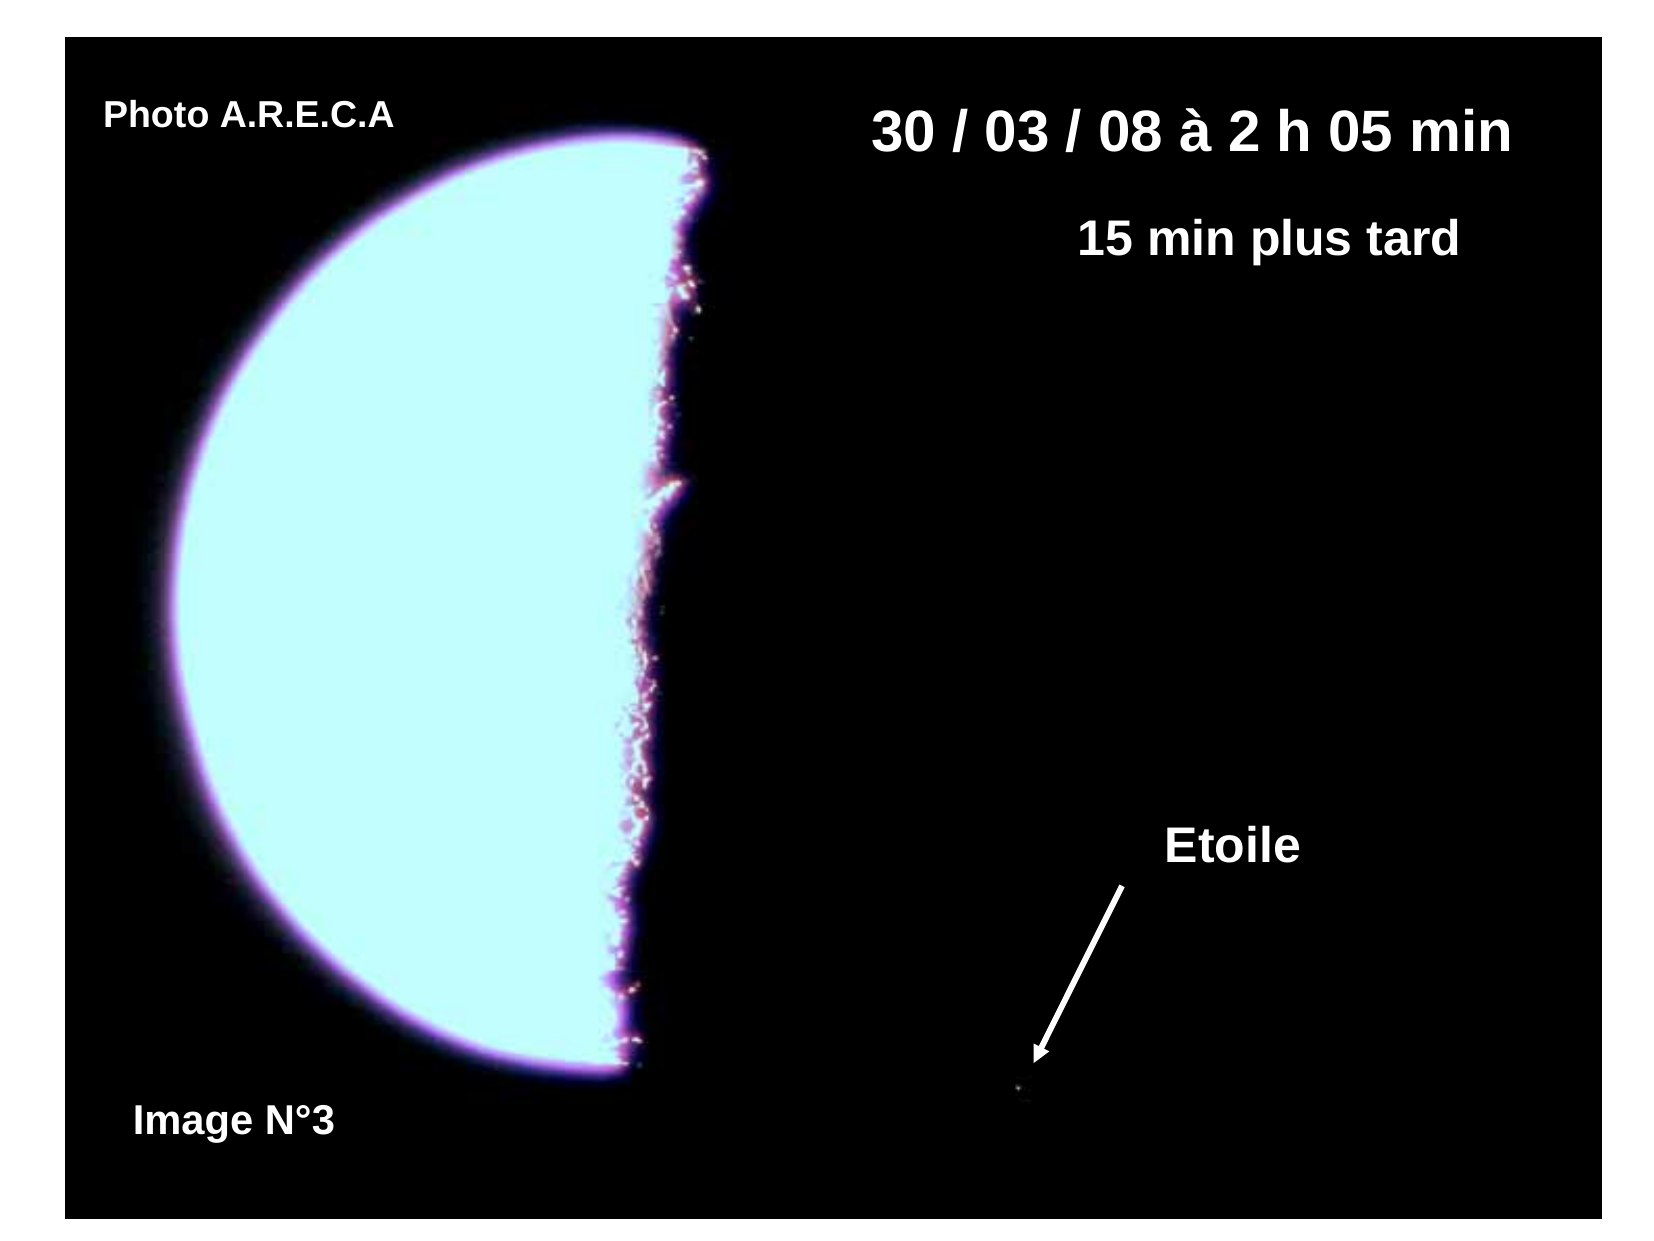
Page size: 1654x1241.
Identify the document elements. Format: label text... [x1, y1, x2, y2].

text_box 30 / 03 / 08 à 2 h 05 min [856, 95, 1595, 178]
text_box Image N°3 [118, 1092, 355, 1155]
text_box 15 min plus tard [1062, 206, 1477, 279]
text_box Photo A.R.E.C.A [88, 88, 414, 147]
text_box Etoile [1122, 814, 1359, 886]
picture [65, 37, 1602, 1219]
